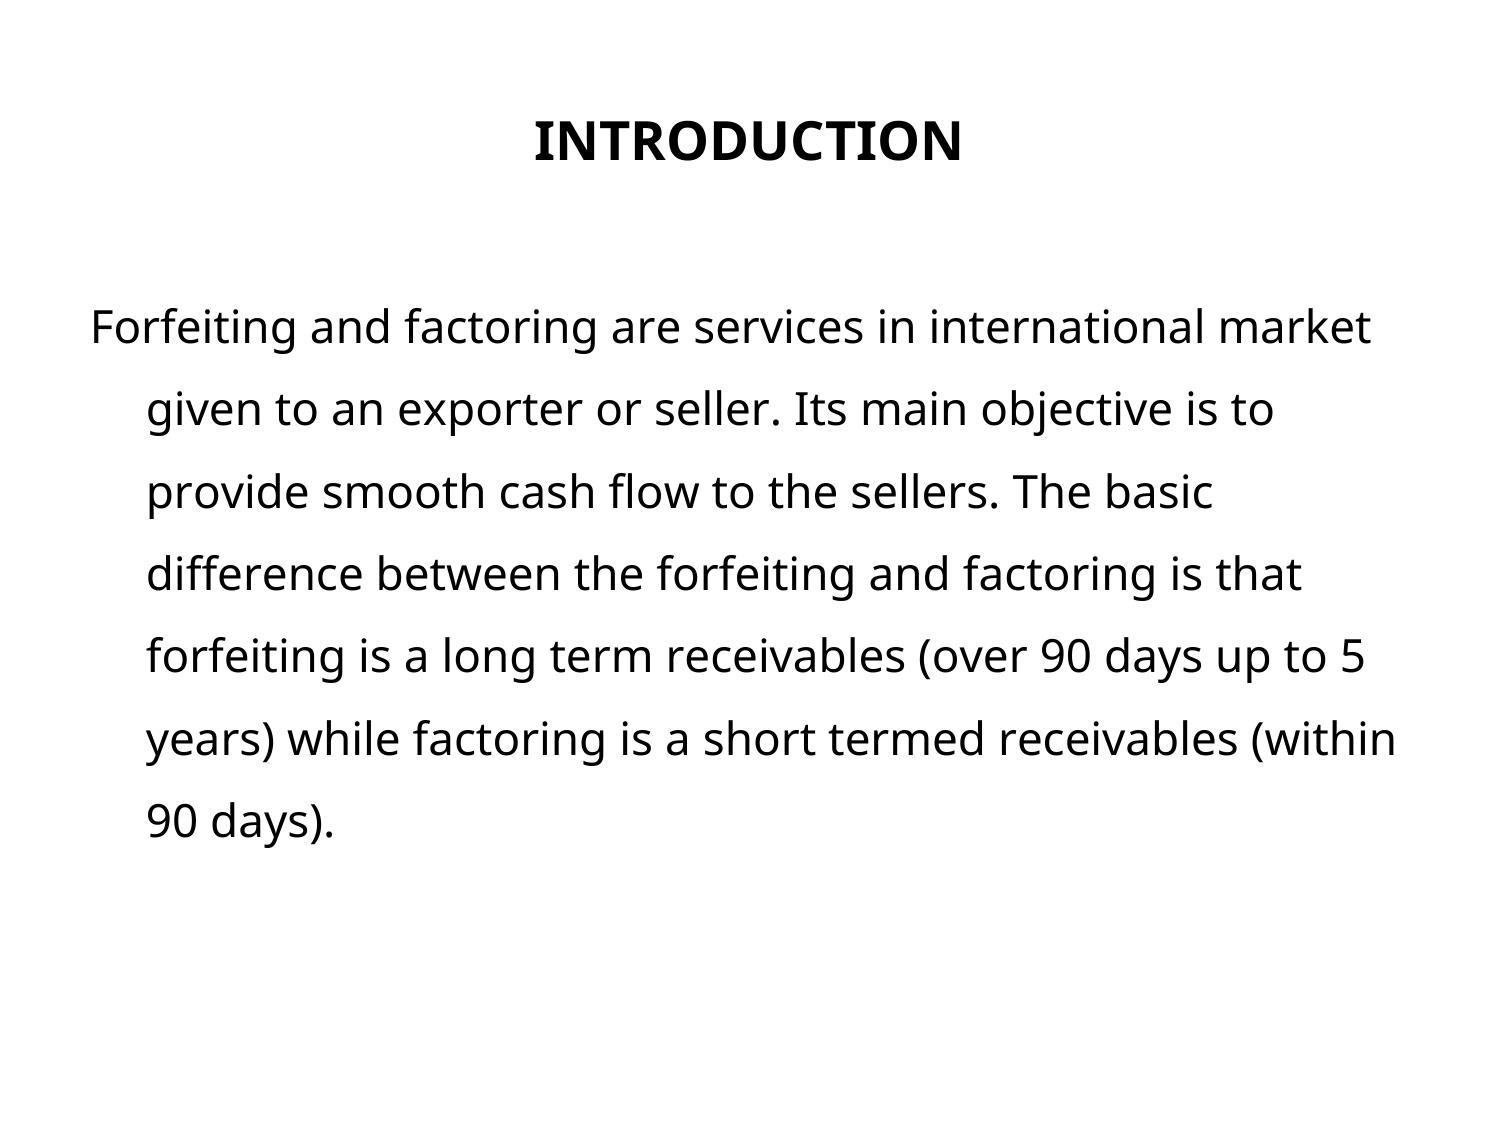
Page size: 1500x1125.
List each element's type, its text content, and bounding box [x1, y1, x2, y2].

title INTRODUCTION [75, 45, 1425, 233]
list Forfeiting and factoring are services in international market given to an exporter or seller. Its main objective is to provide smooth cash flow to the sellers. The basic difference between the forfeiting and factoring is that forfeiting is a long term receivables (over 90 days up to 5 years) while factoring is a short termed receivables (within 90 days). [75, 262, 1425, 1005]
